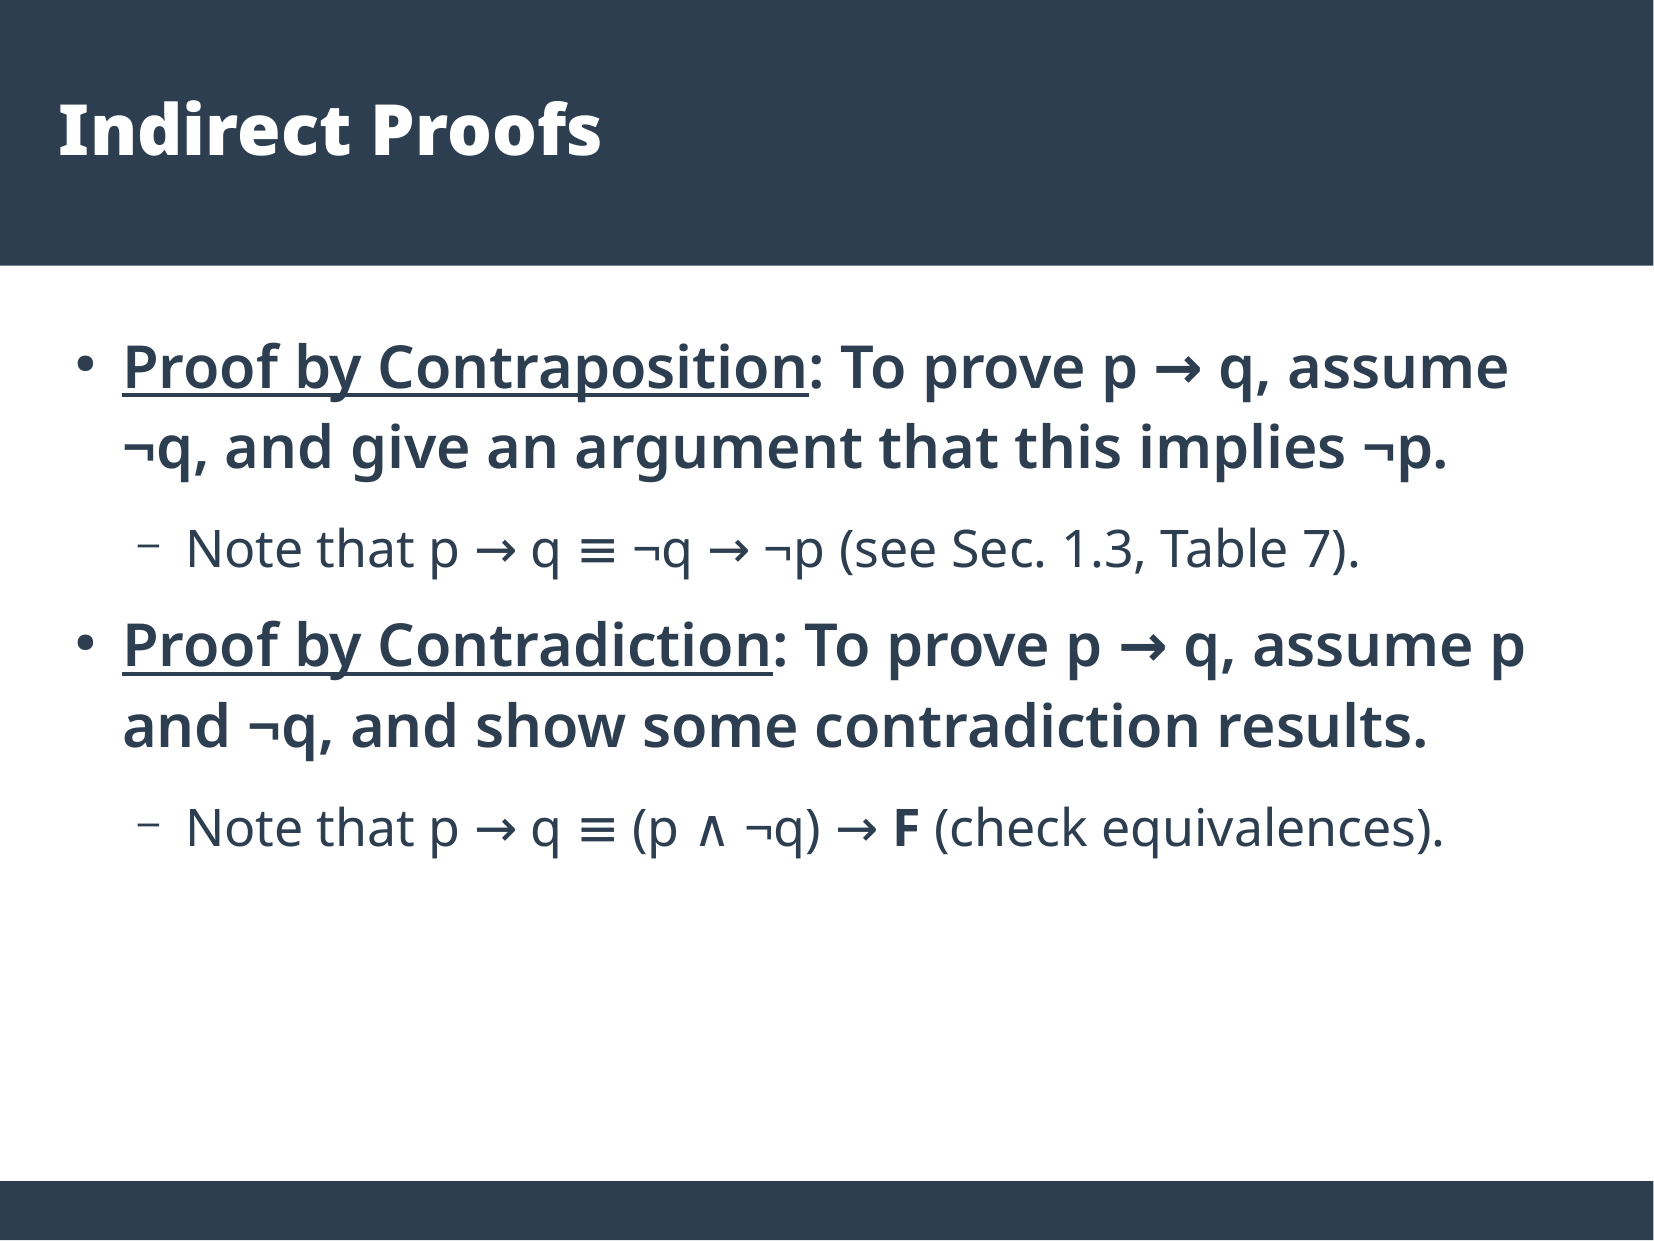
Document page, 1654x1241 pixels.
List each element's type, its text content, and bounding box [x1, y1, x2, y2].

title Indirect Proofs [59, 49, 1595, 207]
list Proof by Contraposition: To prove p → q, assume ¬q, and give an argument that this implies ¬p. Note that p → q ≡ ¬q → ¬p (see Sec. 1.3, Table 7). Proof by Contradiction: To prove p → q, assume p and ¬q, and show some contradiction results. Note that p → q ≡ (p ∧ ¬q) → F (check equivalences). [59, 324, 1595, 1021]
